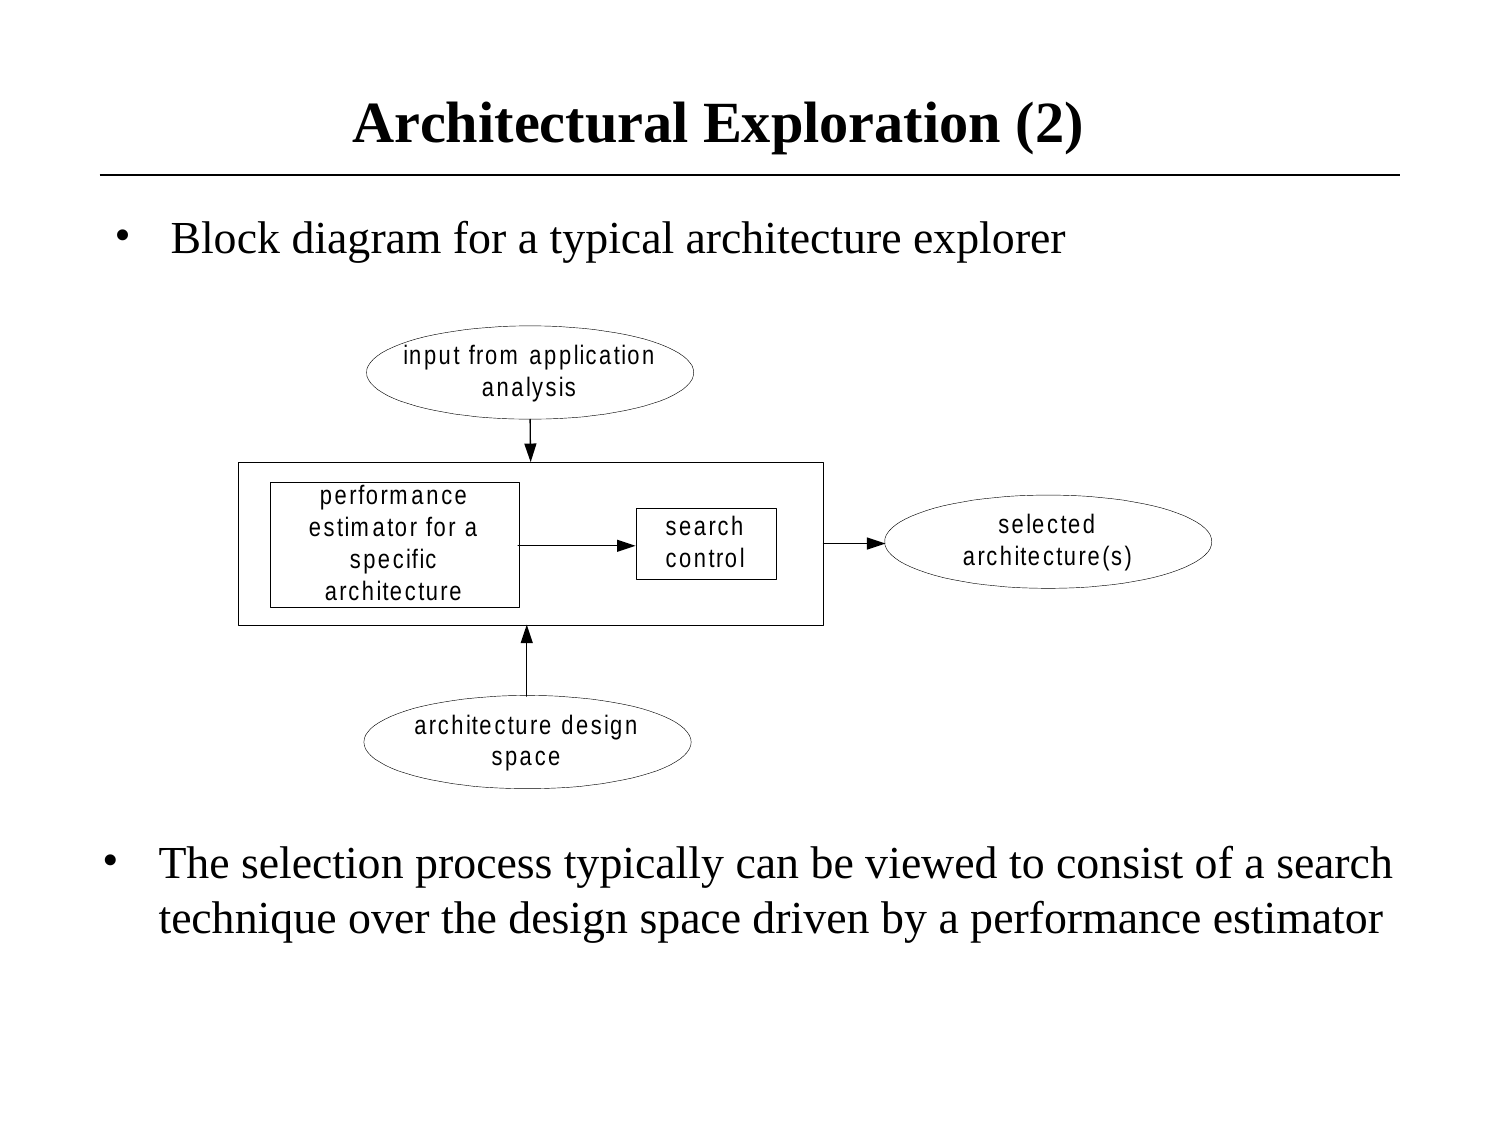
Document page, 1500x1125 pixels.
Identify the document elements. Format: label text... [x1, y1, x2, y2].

chart [237, 324, 1213, 791]
text_box Architectural Exploration (2) [99, 62, 1338, 174]
text_box The selection process typically can be viewed to consist of a search technique over the design space driven by a performance estimator [87, 824, 1451, 1000]
text_box Block diagram for a typical architecture explorer [99, 199, 1300, 288]
